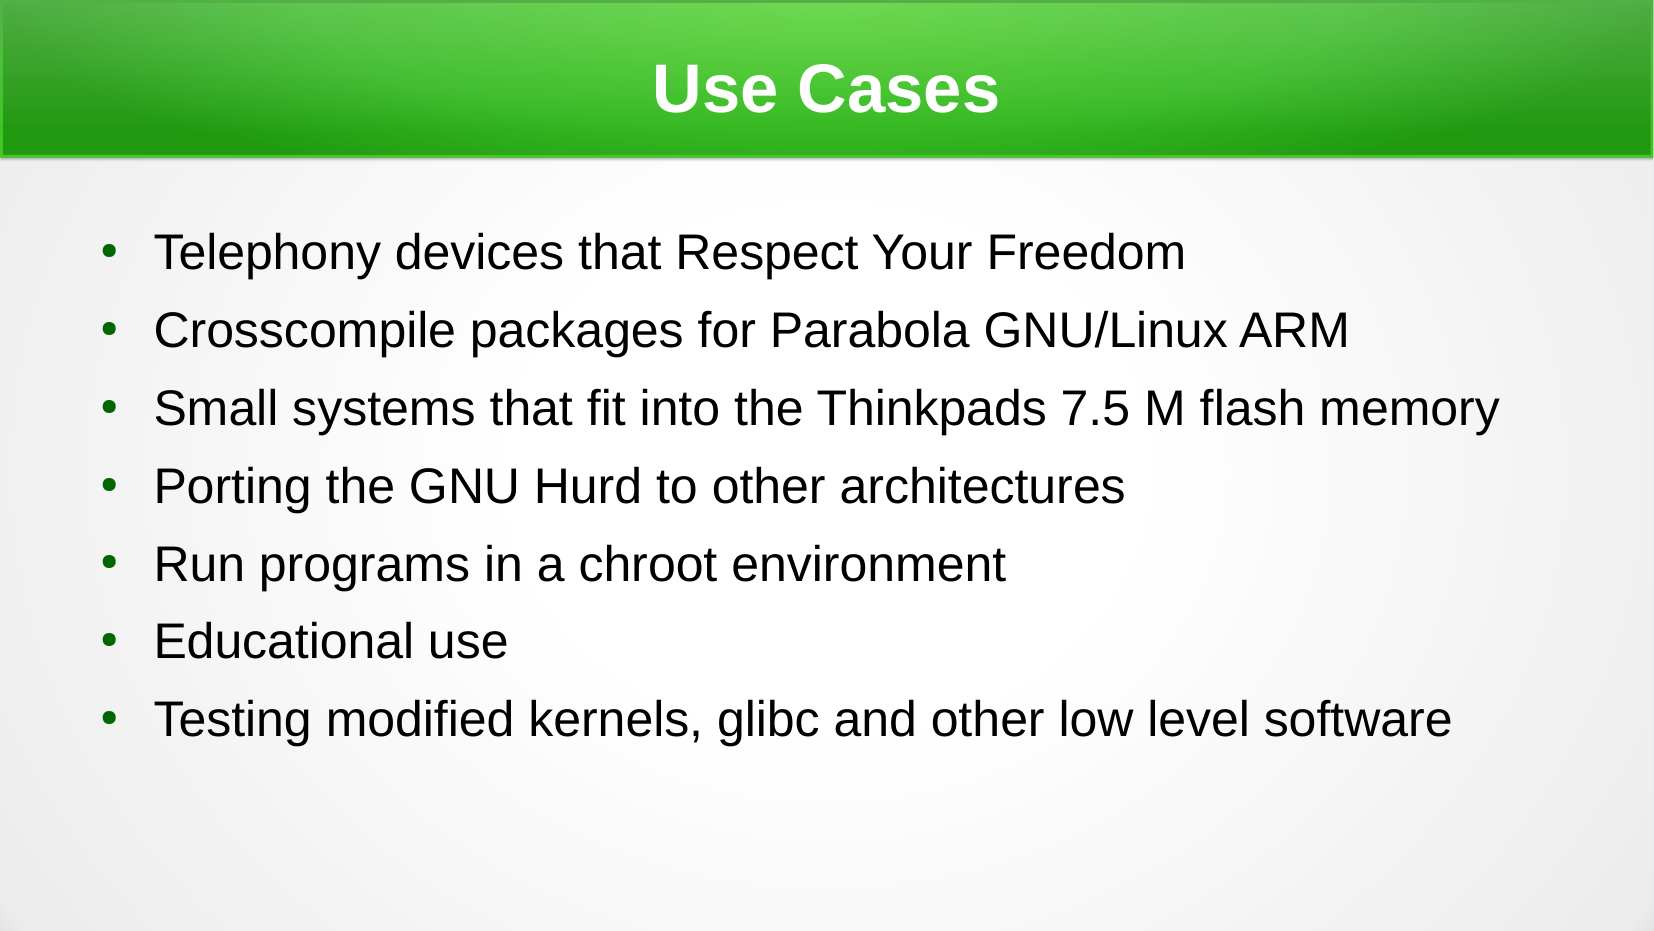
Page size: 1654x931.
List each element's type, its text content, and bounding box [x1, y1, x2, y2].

list Telephony devices that Respect Your Freedom Crosscompile packages for Parabola GNU/Linux ARM Small systems that fit into the Thinkpads 7.5 M flash memory Porting the GNU Hurd to other architectures Run programs in a chroot environment Educational use Testing modified kernels, glibc and other low level software [82, 224, 1571, 764]
title Use Cases [82, 35, 1571, 142]
